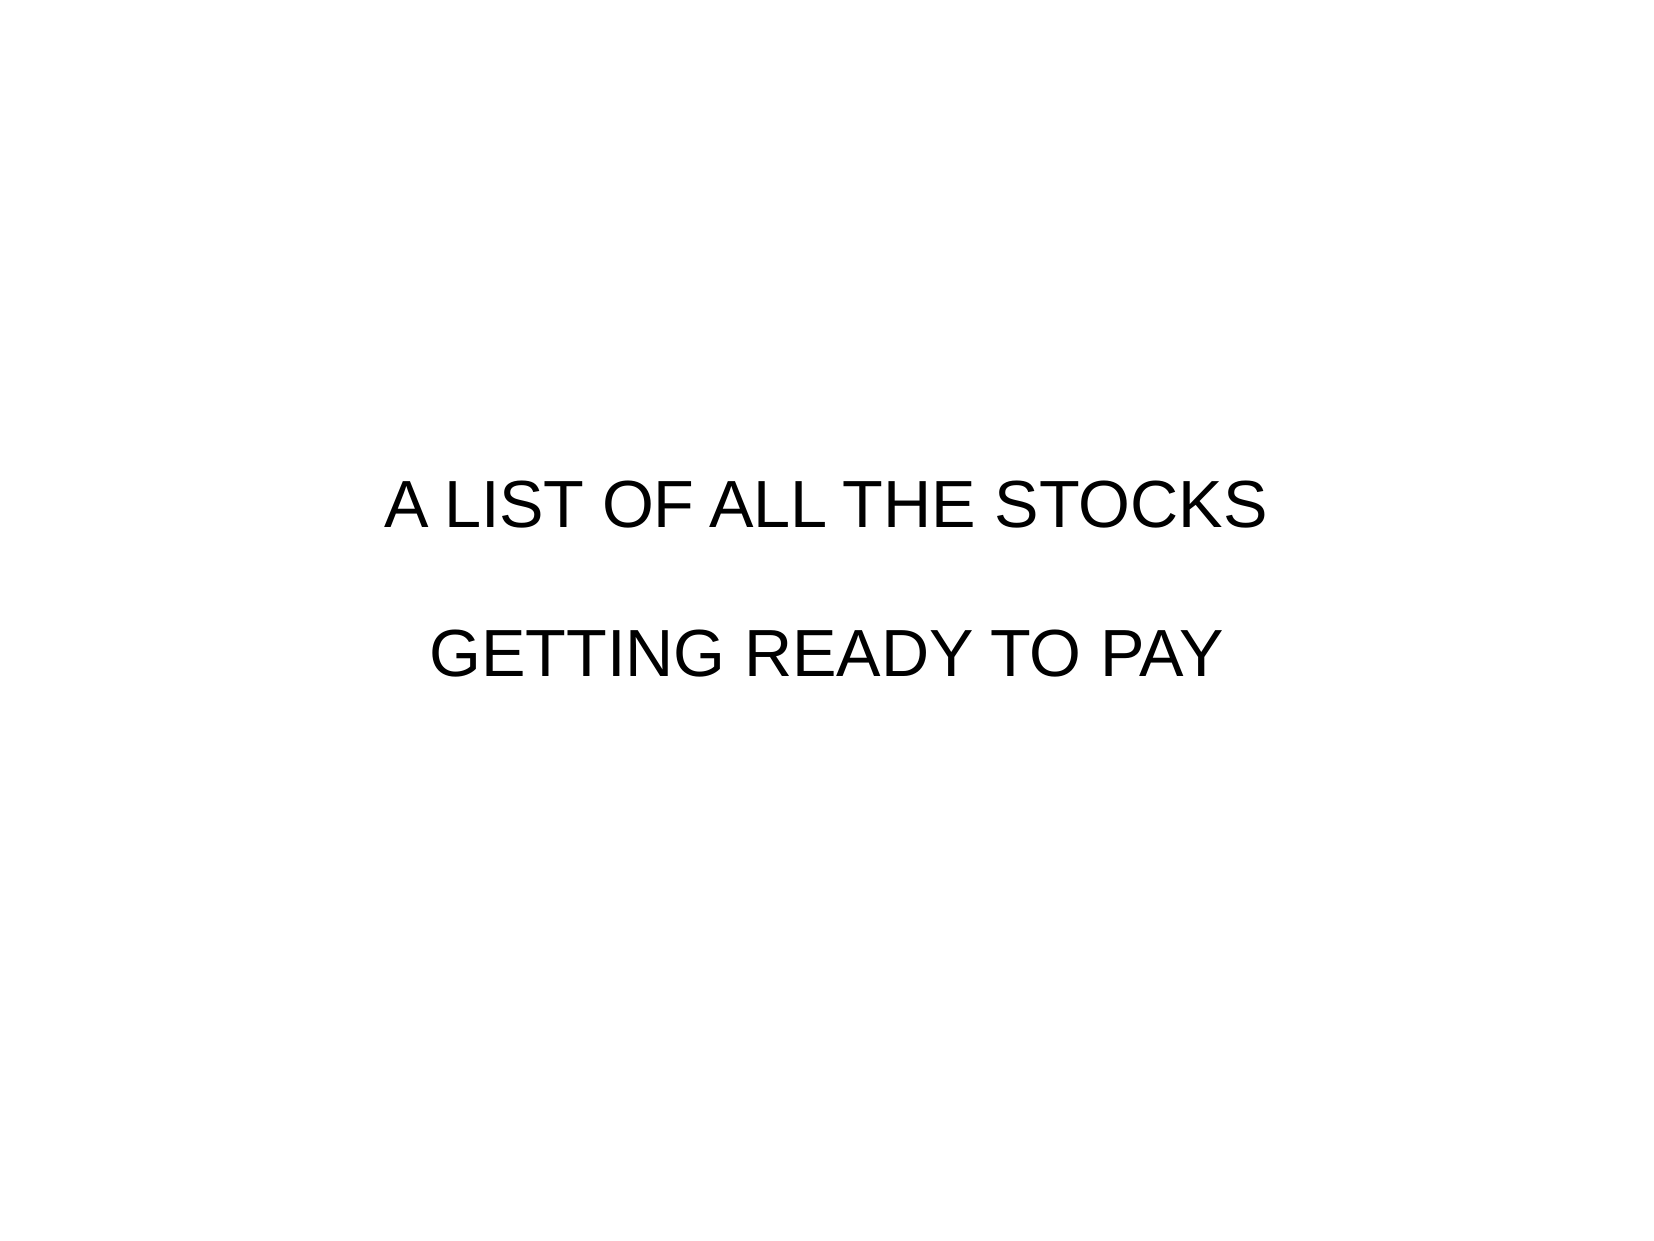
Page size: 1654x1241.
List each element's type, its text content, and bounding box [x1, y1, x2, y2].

subtitle A LIST OF ALL THE STOCKS GETTING READY TO PAY [82, 49, 1571, 1109]
